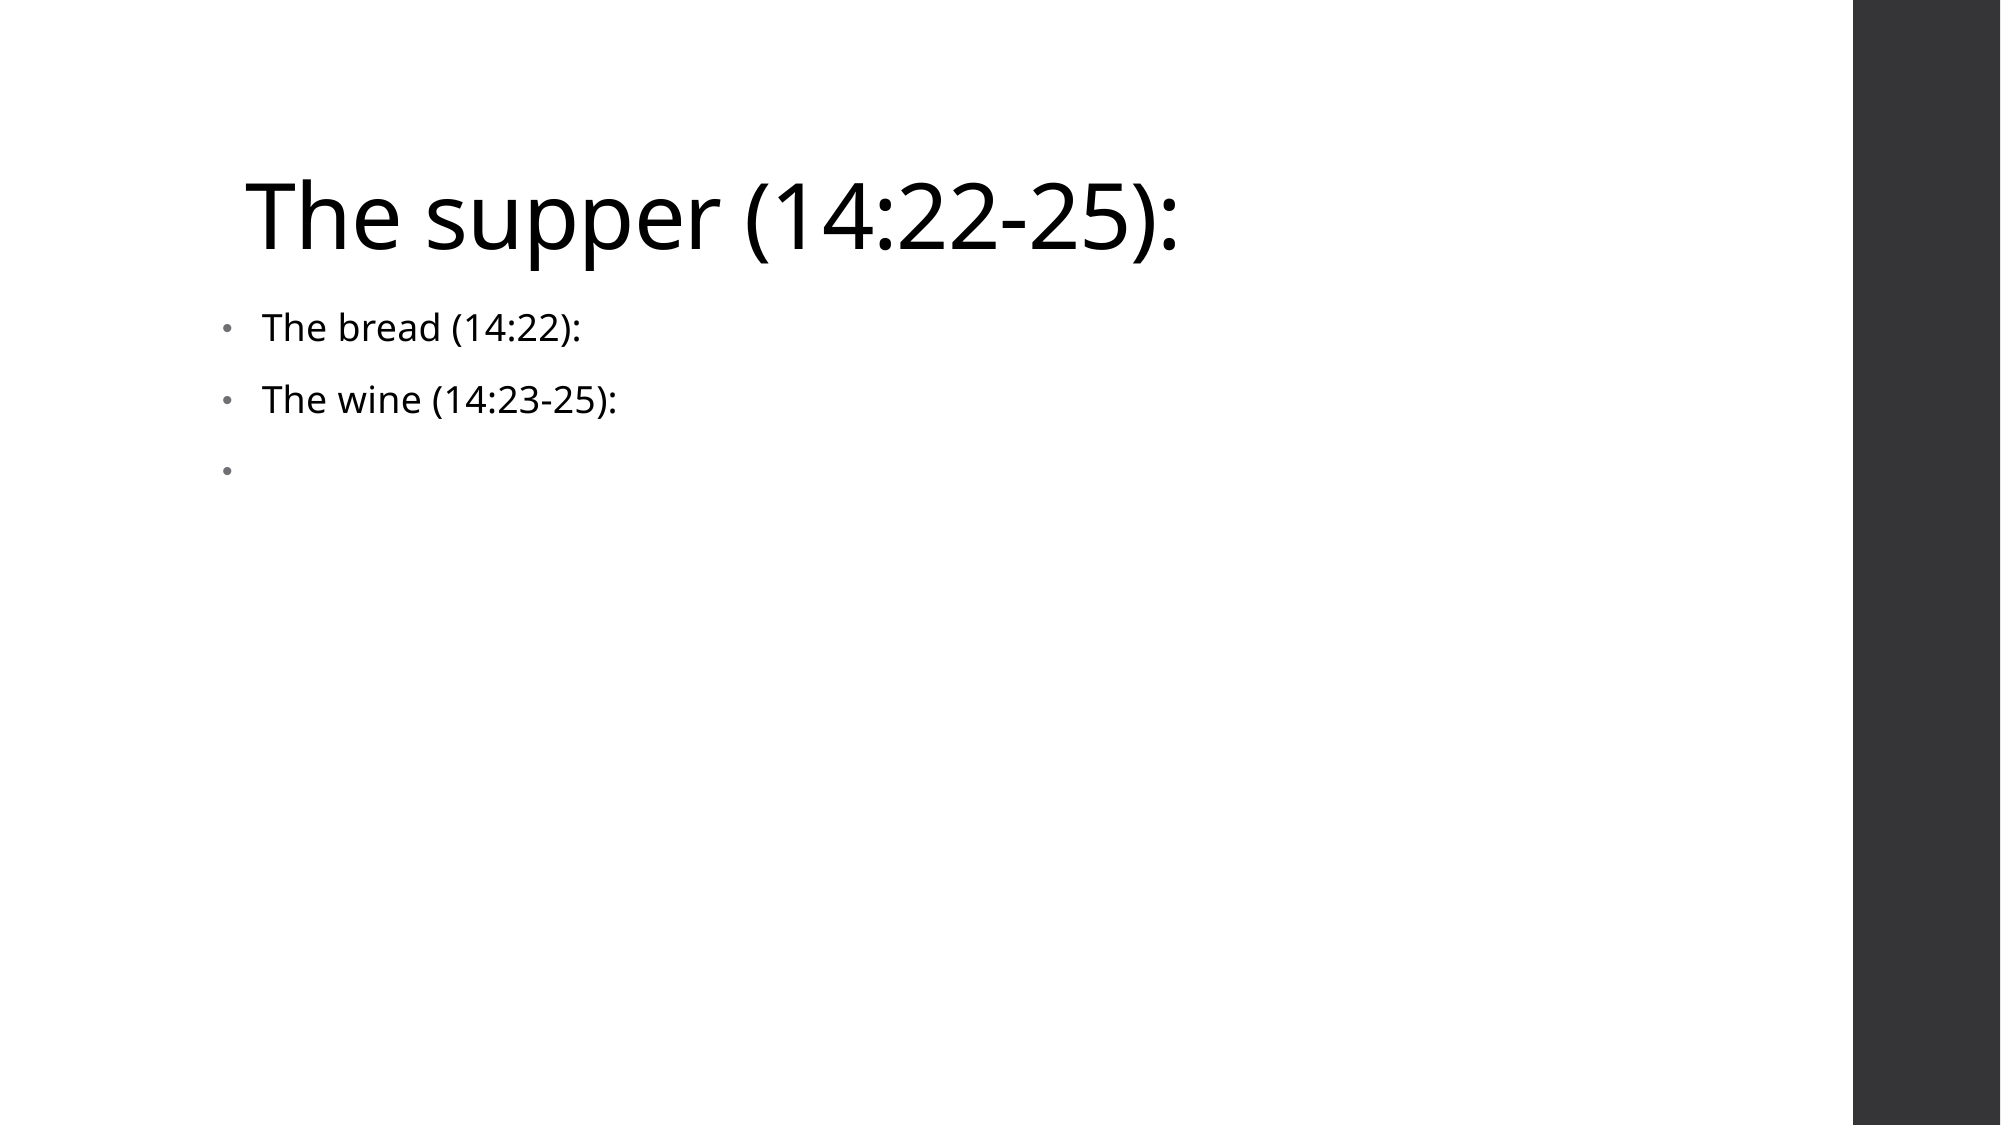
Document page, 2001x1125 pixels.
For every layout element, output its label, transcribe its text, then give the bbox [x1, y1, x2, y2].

title The supper (14:22-25): [206, 60, 1797, 278]
list The bread (14:22): The wine (14:23-25): [206, 299, 1617, 1014]
